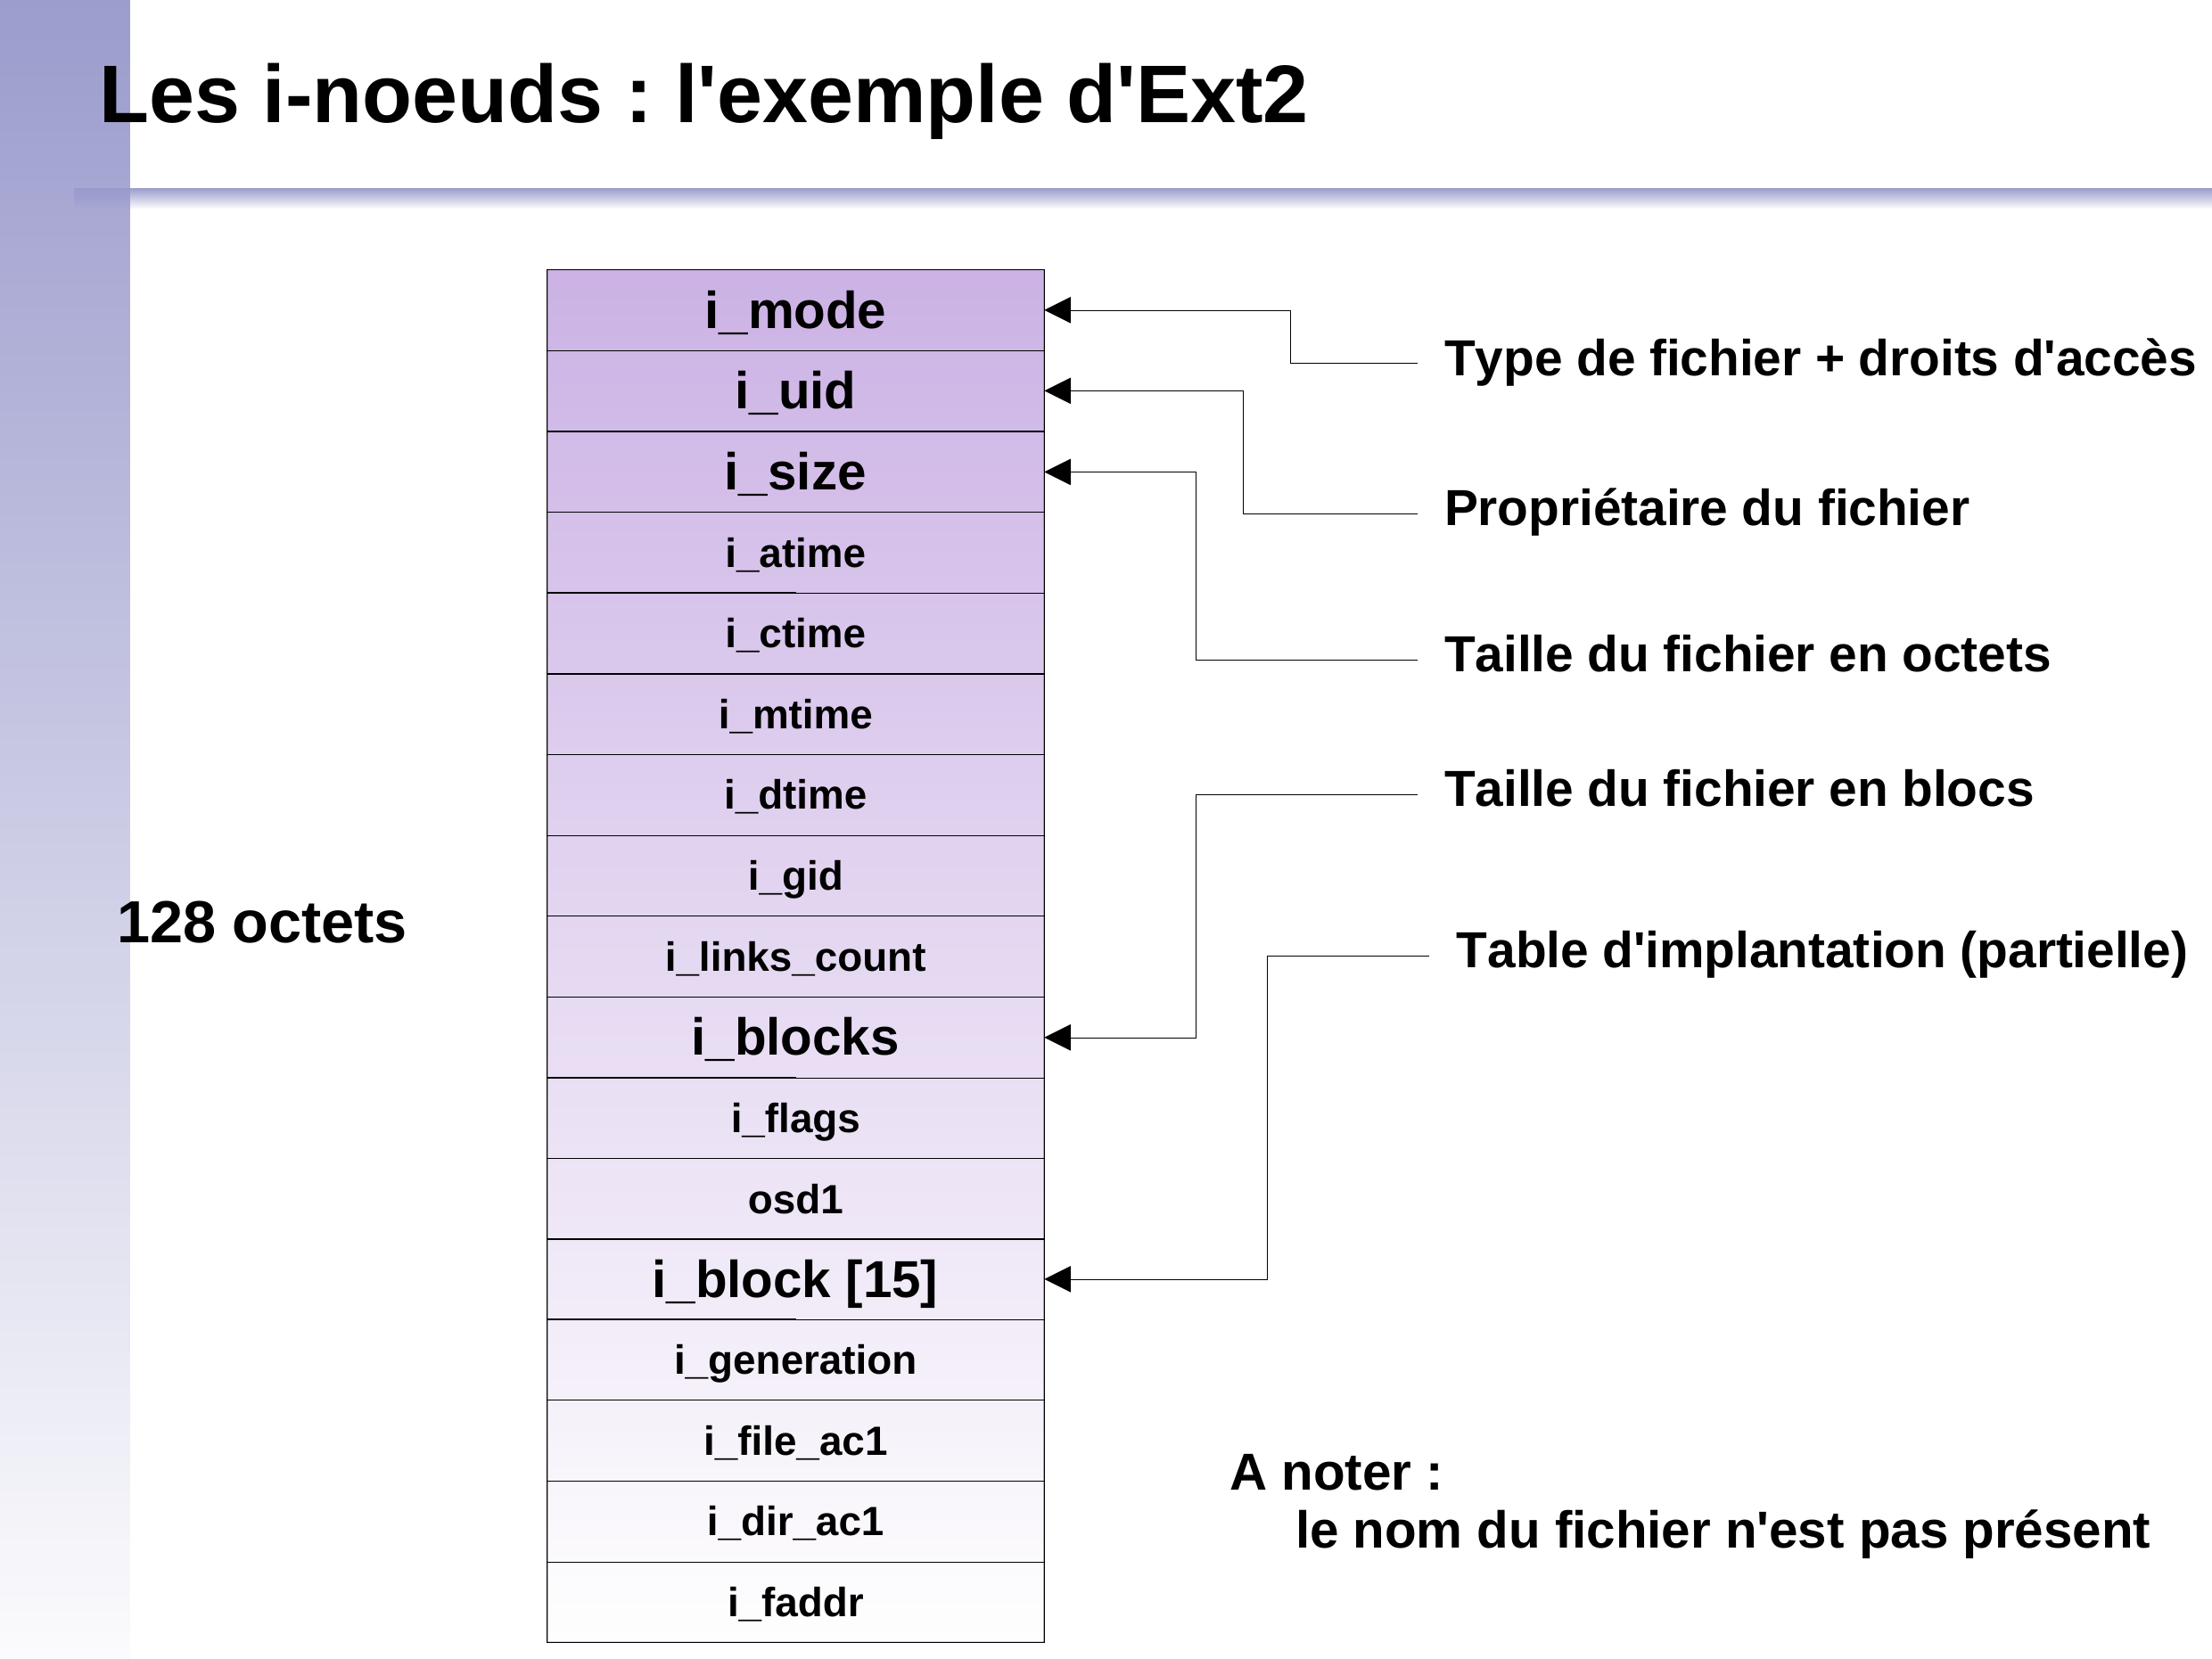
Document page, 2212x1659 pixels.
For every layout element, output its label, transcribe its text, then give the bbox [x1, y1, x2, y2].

text_box i_faddr [547, 1562, 1045, 1643]
text_box i_size [547, 431, 1045, 512]
text_box A noter : le nom du fichier n'est pas présent [1216, 1436, 2212, 1605]
text_box i_ctime [547, 593, 1045, 673]
text_box i_file_ac1 [547, 1400, 1045, 1481]
text_box i_block [15] [547, 1238, 1045, 1319]
text_box i_dtime [547, 754, 1045, 835]
text_box Table d'implantation (partielle) [1429, 916, 2203, 997]
text_box 128 octets [13, 882, 512, 985]
text_box osd1 [547, 1158, 1045, 1238]
text_box i_mtime [547, 673, 1045, 754]
text_box i_dir_ac1 [547, 1481, 1045, 1562]
text_box i_uid [547, 350, 1045, 431]
text_box Taille du fichier en octets [1417, 619, 2066, 700]
text_box i_mode [547, 269, 1045, 350]
text_box i_flags [547, 1078, 1045, 1158]
text_box Taille du fichier en blocs [1417, 753, 2049, 834]
text_box i_generation [547, 1319, 1045, 1400]
text_box Propriétaire du fichier [1417, 472, 1984, 554]
text_box i_links_count [547, 916, 1045, 997]
title Les i-noeuds : l'exemple d'Ext2 [99, 0, 2212, 189]
text_box i_gid [547, 835, 1045, 916]
text_box Type de fichier + droits d'accès [1417, 323, 2211, 404]
text_box i_atime [547, 512, 1045, 593]
text_box i_blocks [547, 997, 1045, 1078]
